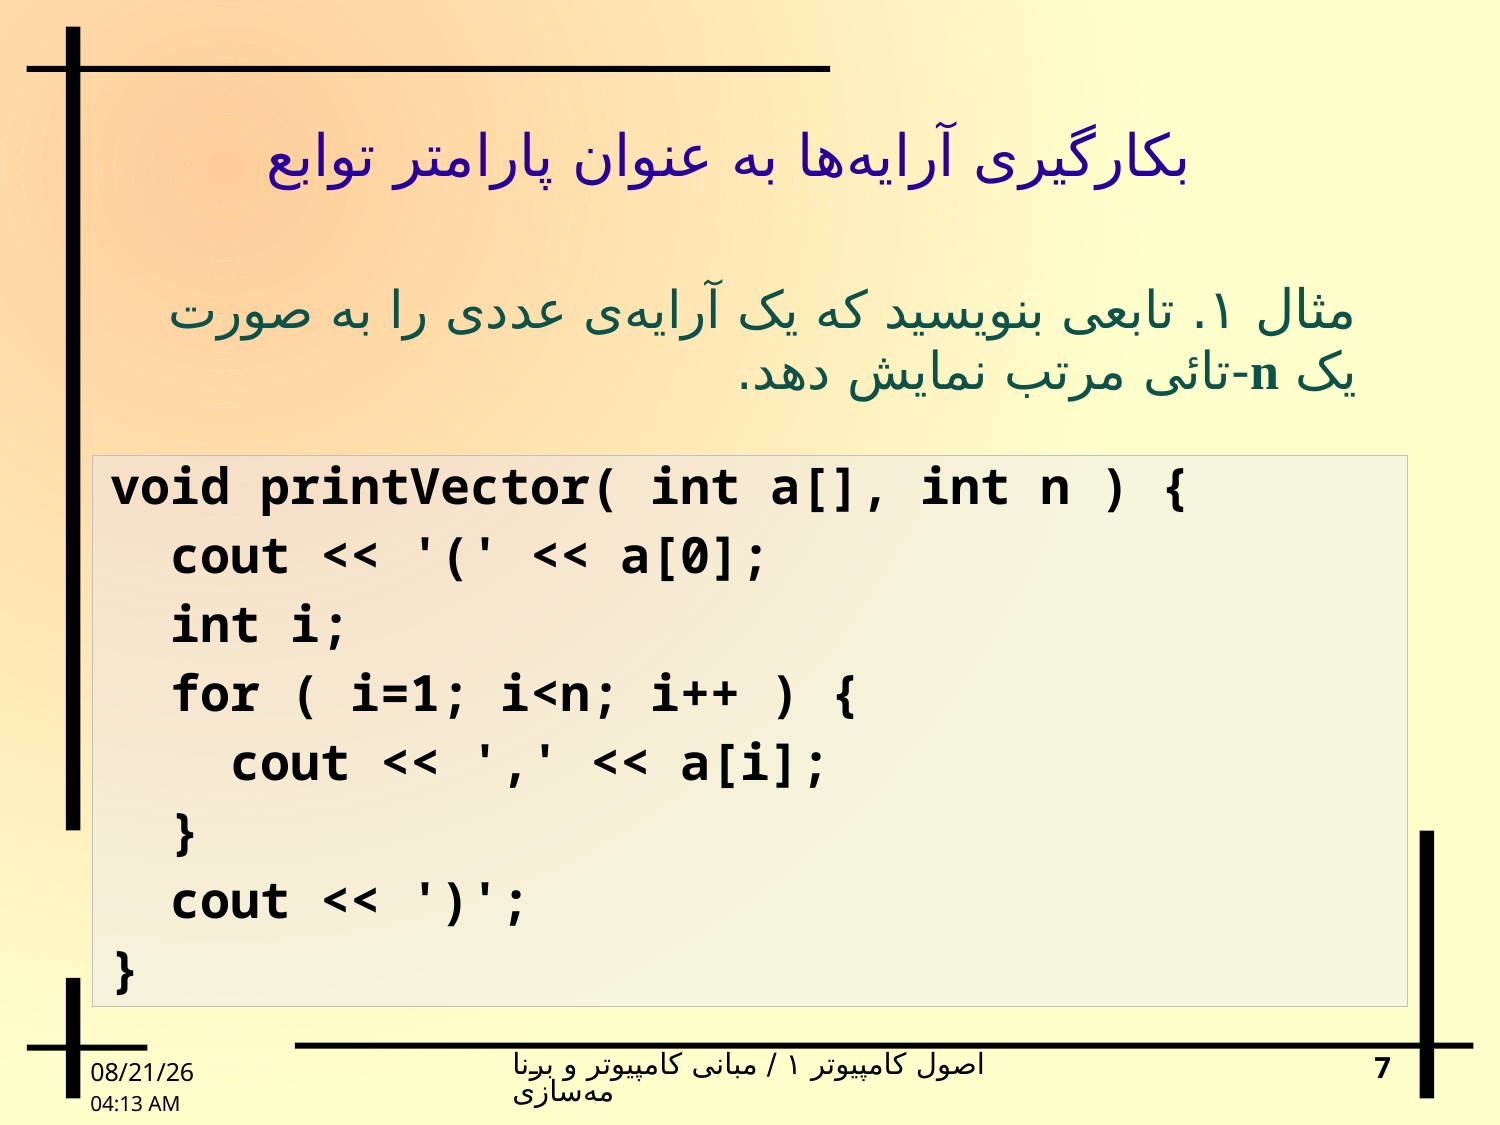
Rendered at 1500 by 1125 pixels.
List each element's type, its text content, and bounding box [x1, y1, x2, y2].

list مثال ۱. تابعی بنویسید که یک آرایه‌ی عددی را به صورت یک n-تائی مرتب نمایش دهد. [98, 278, 1410, 445]
text_box void printVector( int a[], int n ) { cout << '(' << a[0]; int i; for ( i=1; i<n; i++ ) { cout << ',' << a[i]; } cout << ')'; } [92, 455, 1408, 1007]
title بکارگیری آرایه‌ها به عنوان پارامتر توابع [113, 97, 1344, 217]
